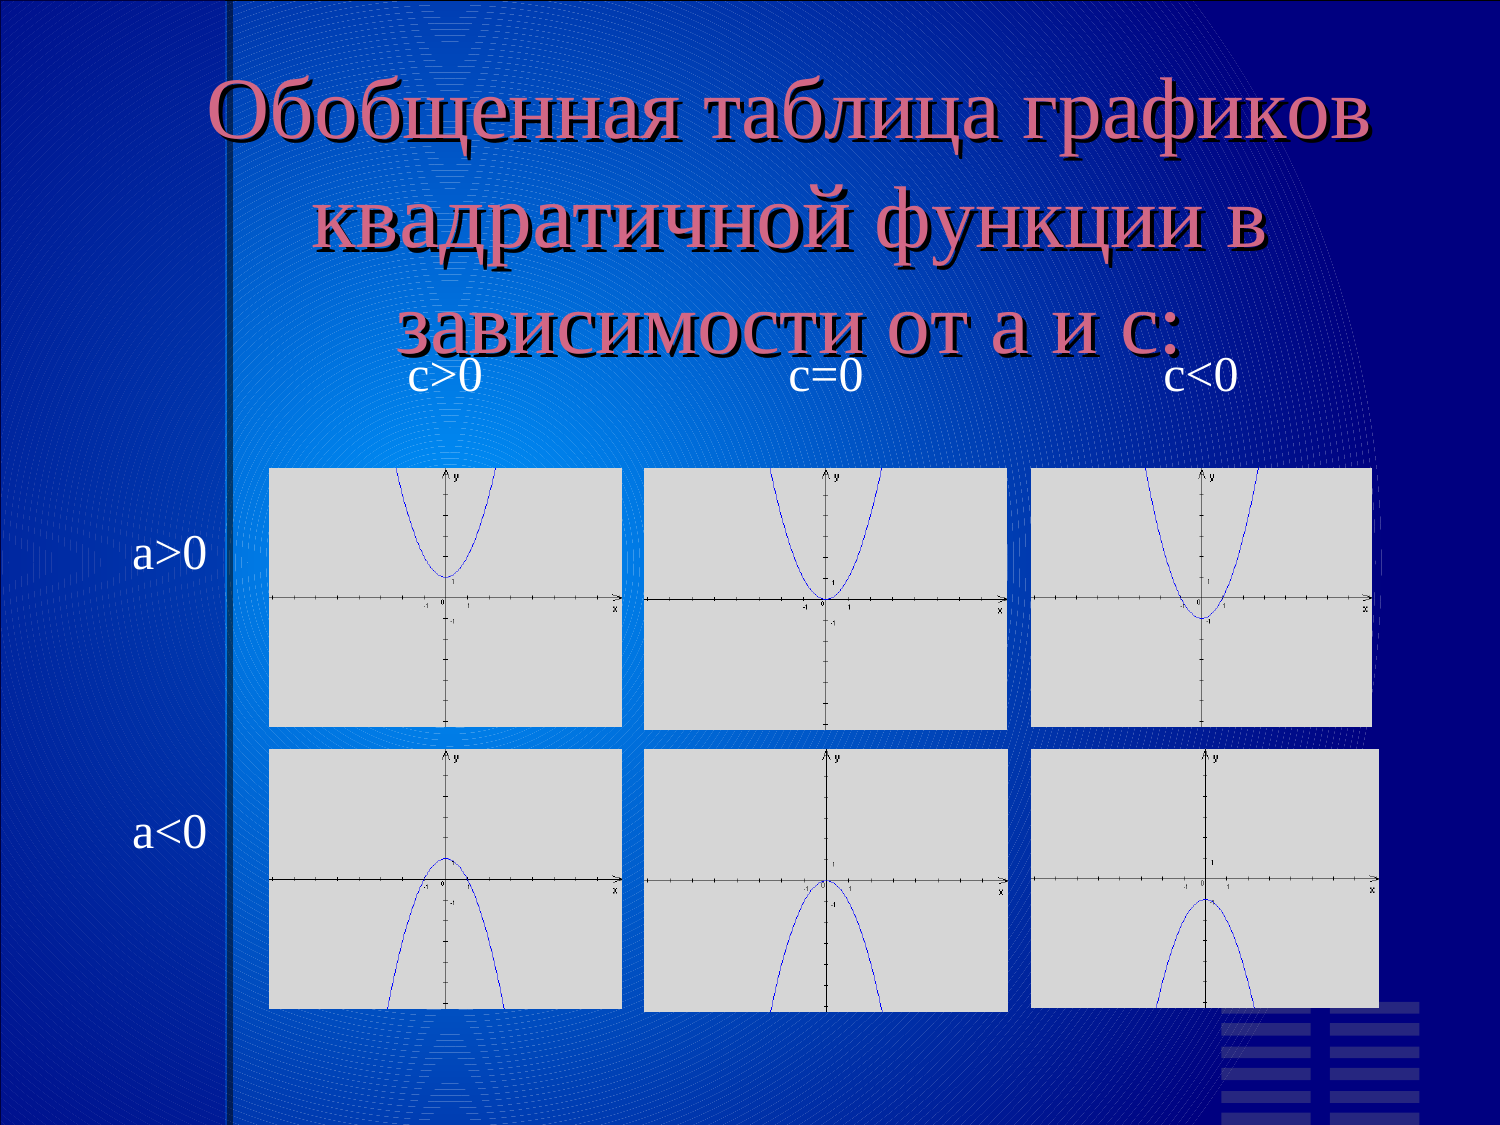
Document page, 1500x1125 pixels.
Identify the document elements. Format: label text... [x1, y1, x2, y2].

table_header c<0 [1019, 340, 1383, 462]
table_cell [633, 741, 1019, 1019]
table_cell [258, 462, 633, 741]
table_header [82, 340, 258, 462]
table_cell [633, 462, 1019, 741]
list [75, 308, 1425, 1059]
table_cell [1019, 741, 1383, 1019]
table_cell [258, 741, 633, 1019]
picture [269, 749, 622, 1009]
table_cell a>0 [82, 462, 258, 741]
table_cell a<0 [82, 741, 258, 1019]
picture [644, 468, 1007, 730]
picture [269, 468, 622, 727]
title Обобщенная таблица графиков квадратичной функции в зависимости от a и с: [0, 43, 1500, 274]
picture [1031, 468, 1372, 727]
picture [644, 749, 1008, 1012]
table_header c=0 [633, 340, 1019, 462]
picture [1031, 749, 1379, 1008]
table_cell [1019, 462, 1383, 741]
table_header c>0 [258, 340, 633, 462]
